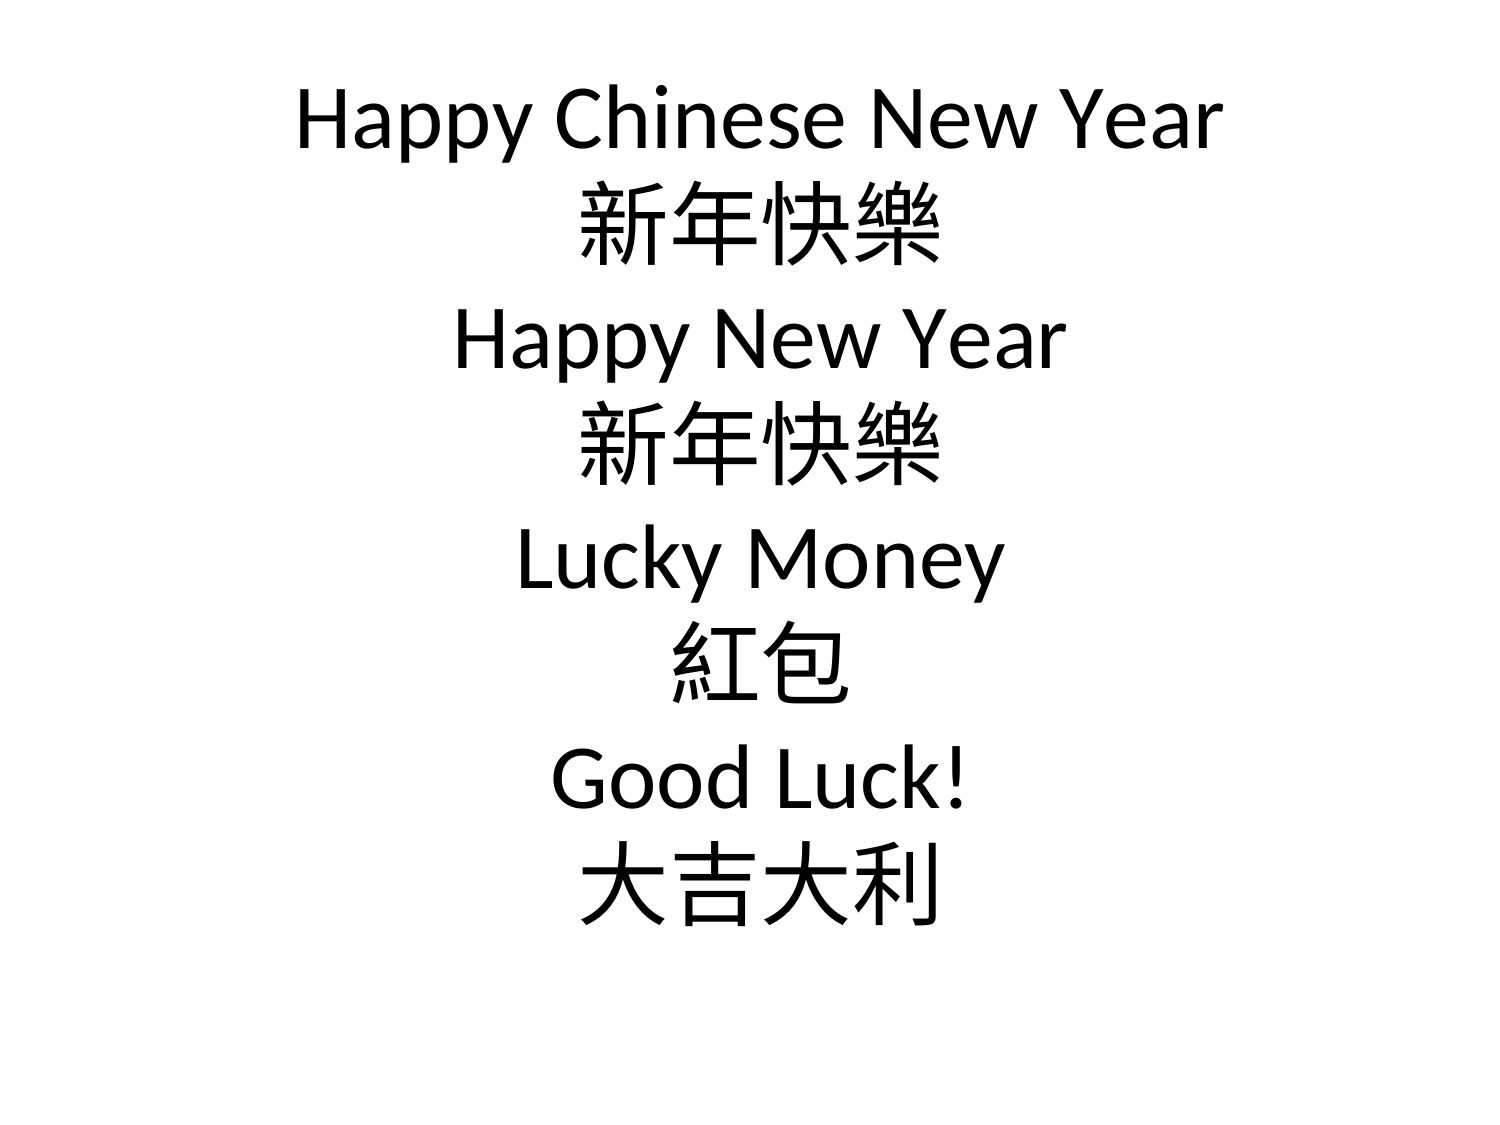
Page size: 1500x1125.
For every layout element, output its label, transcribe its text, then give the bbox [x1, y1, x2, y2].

title Happy Chinese New Year 新年快樂 Happy New Year 新年快樂 Lucky Money 紅包 Good Luck! 大吉大利 [75, 45, 1447, 1059]
